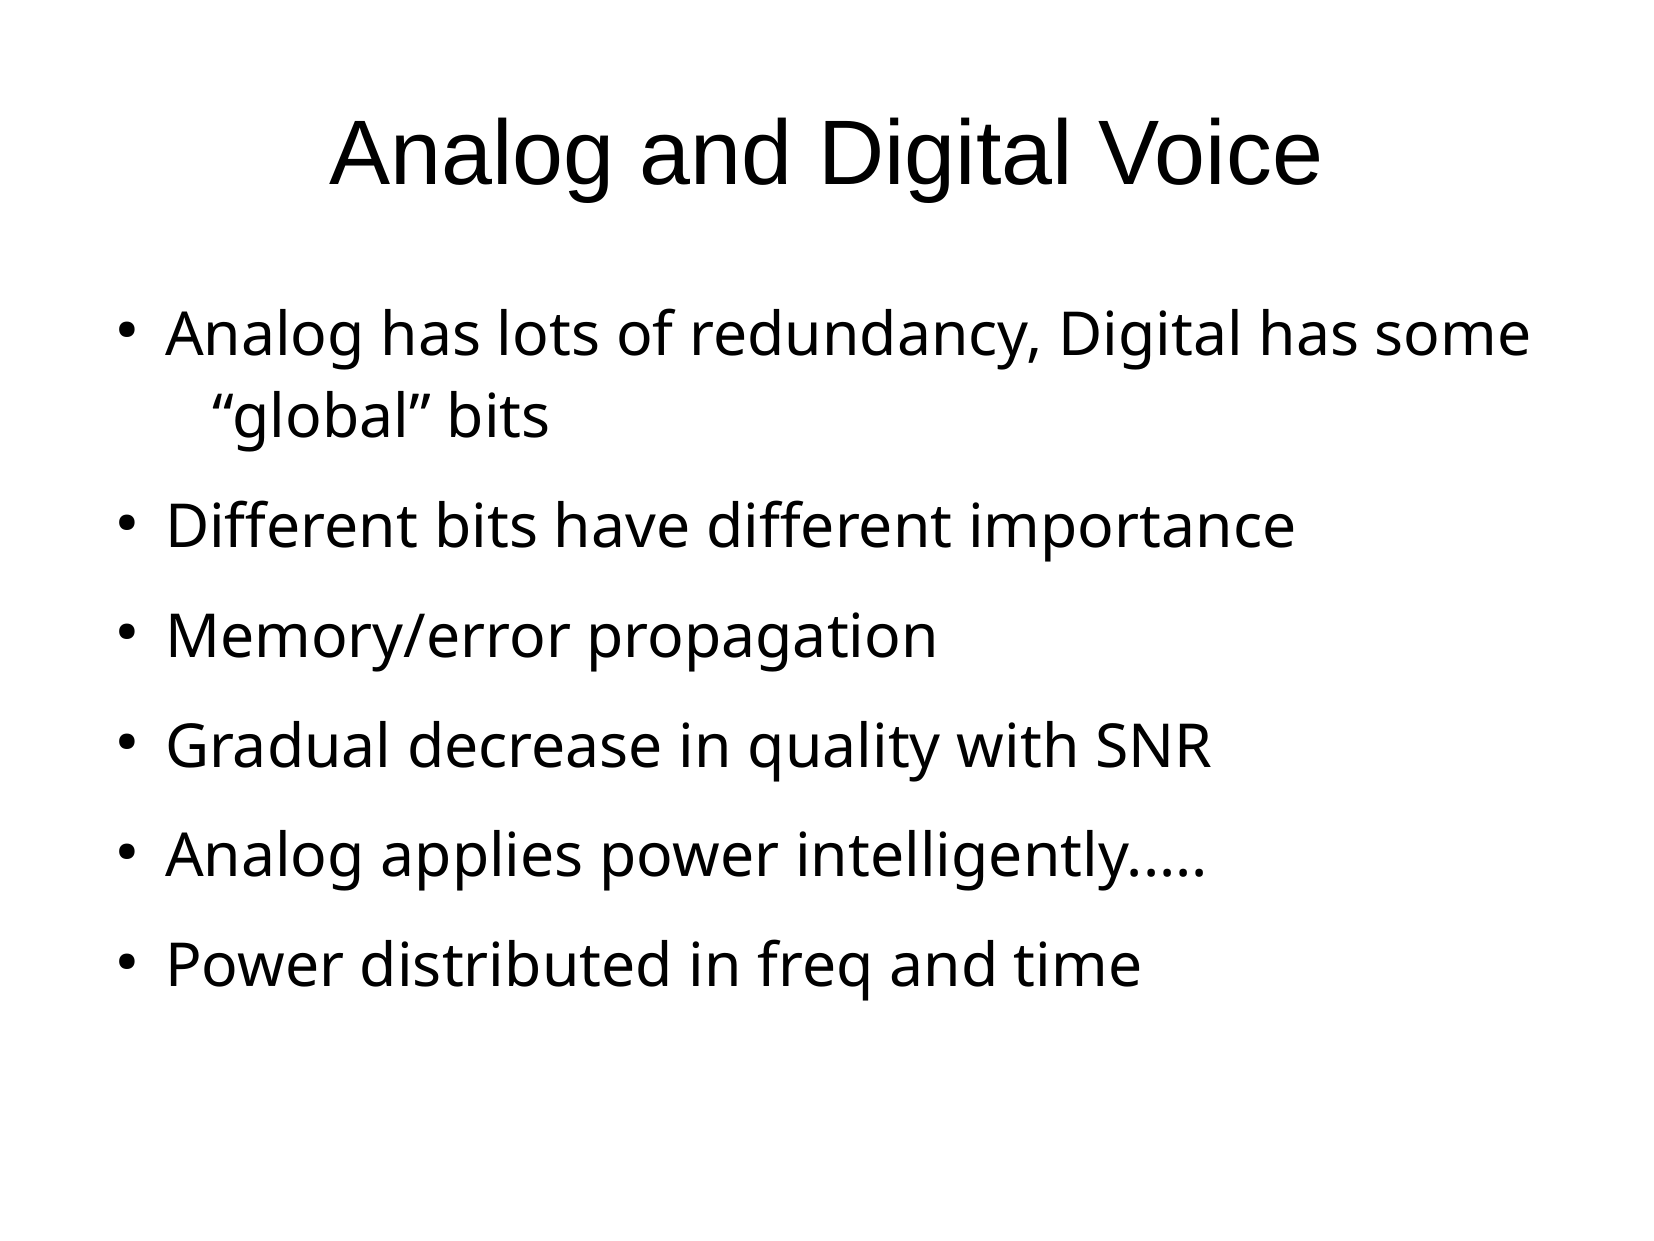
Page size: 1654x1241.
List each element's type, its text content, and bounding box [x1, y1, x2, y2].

list Analog has lots of redundancy, Digital has some “global” bits Different bits have different importance Memory/error propagation Gradual decrease in quality with SNR Analog applies power intelligently..... Power distributed in freq and time [82, 290, 1571, 1010]
title Analog and Digital Voice [82, 49, 1571, 257]
